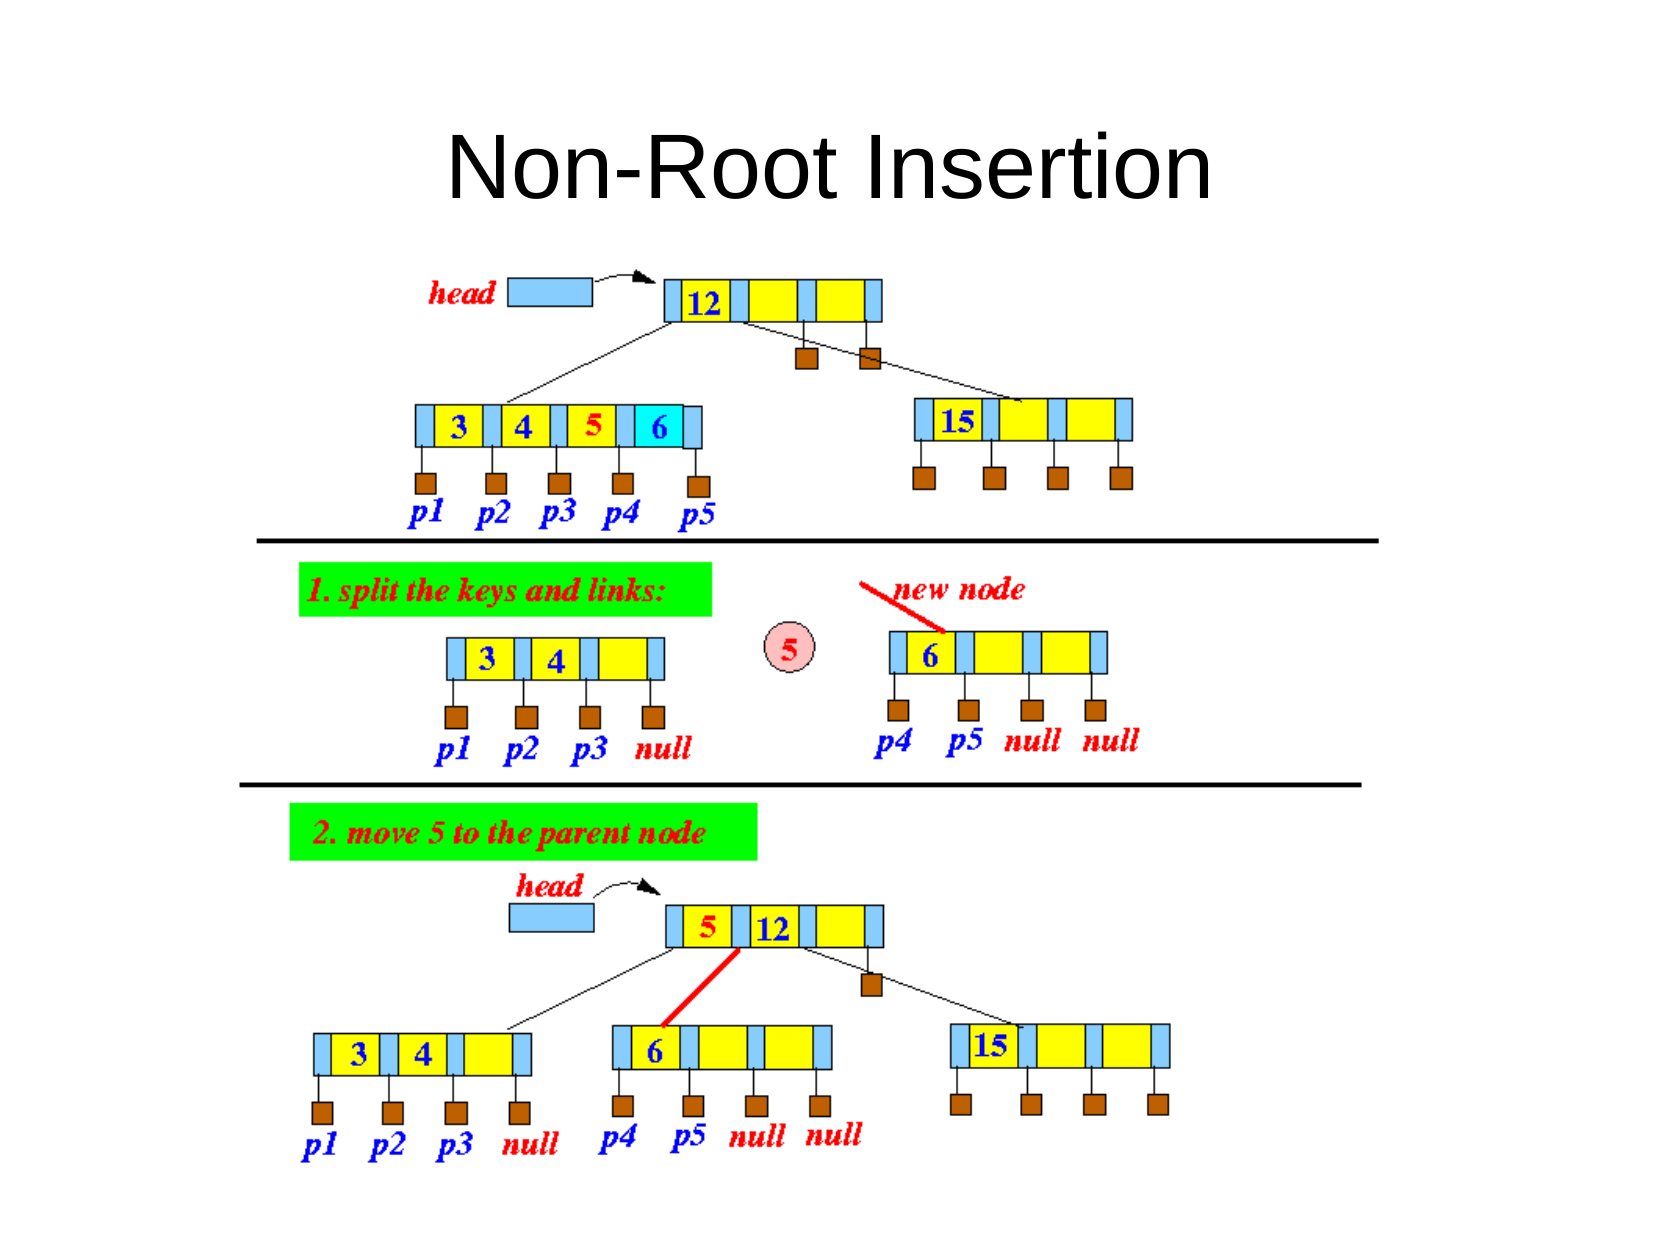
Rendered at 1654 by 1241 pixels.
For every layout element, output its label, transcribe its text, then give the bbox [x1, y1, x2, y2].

picture [196, 262, 1426, 1166]
title Non-Root Insertion [86, 70, 1576, 263]
